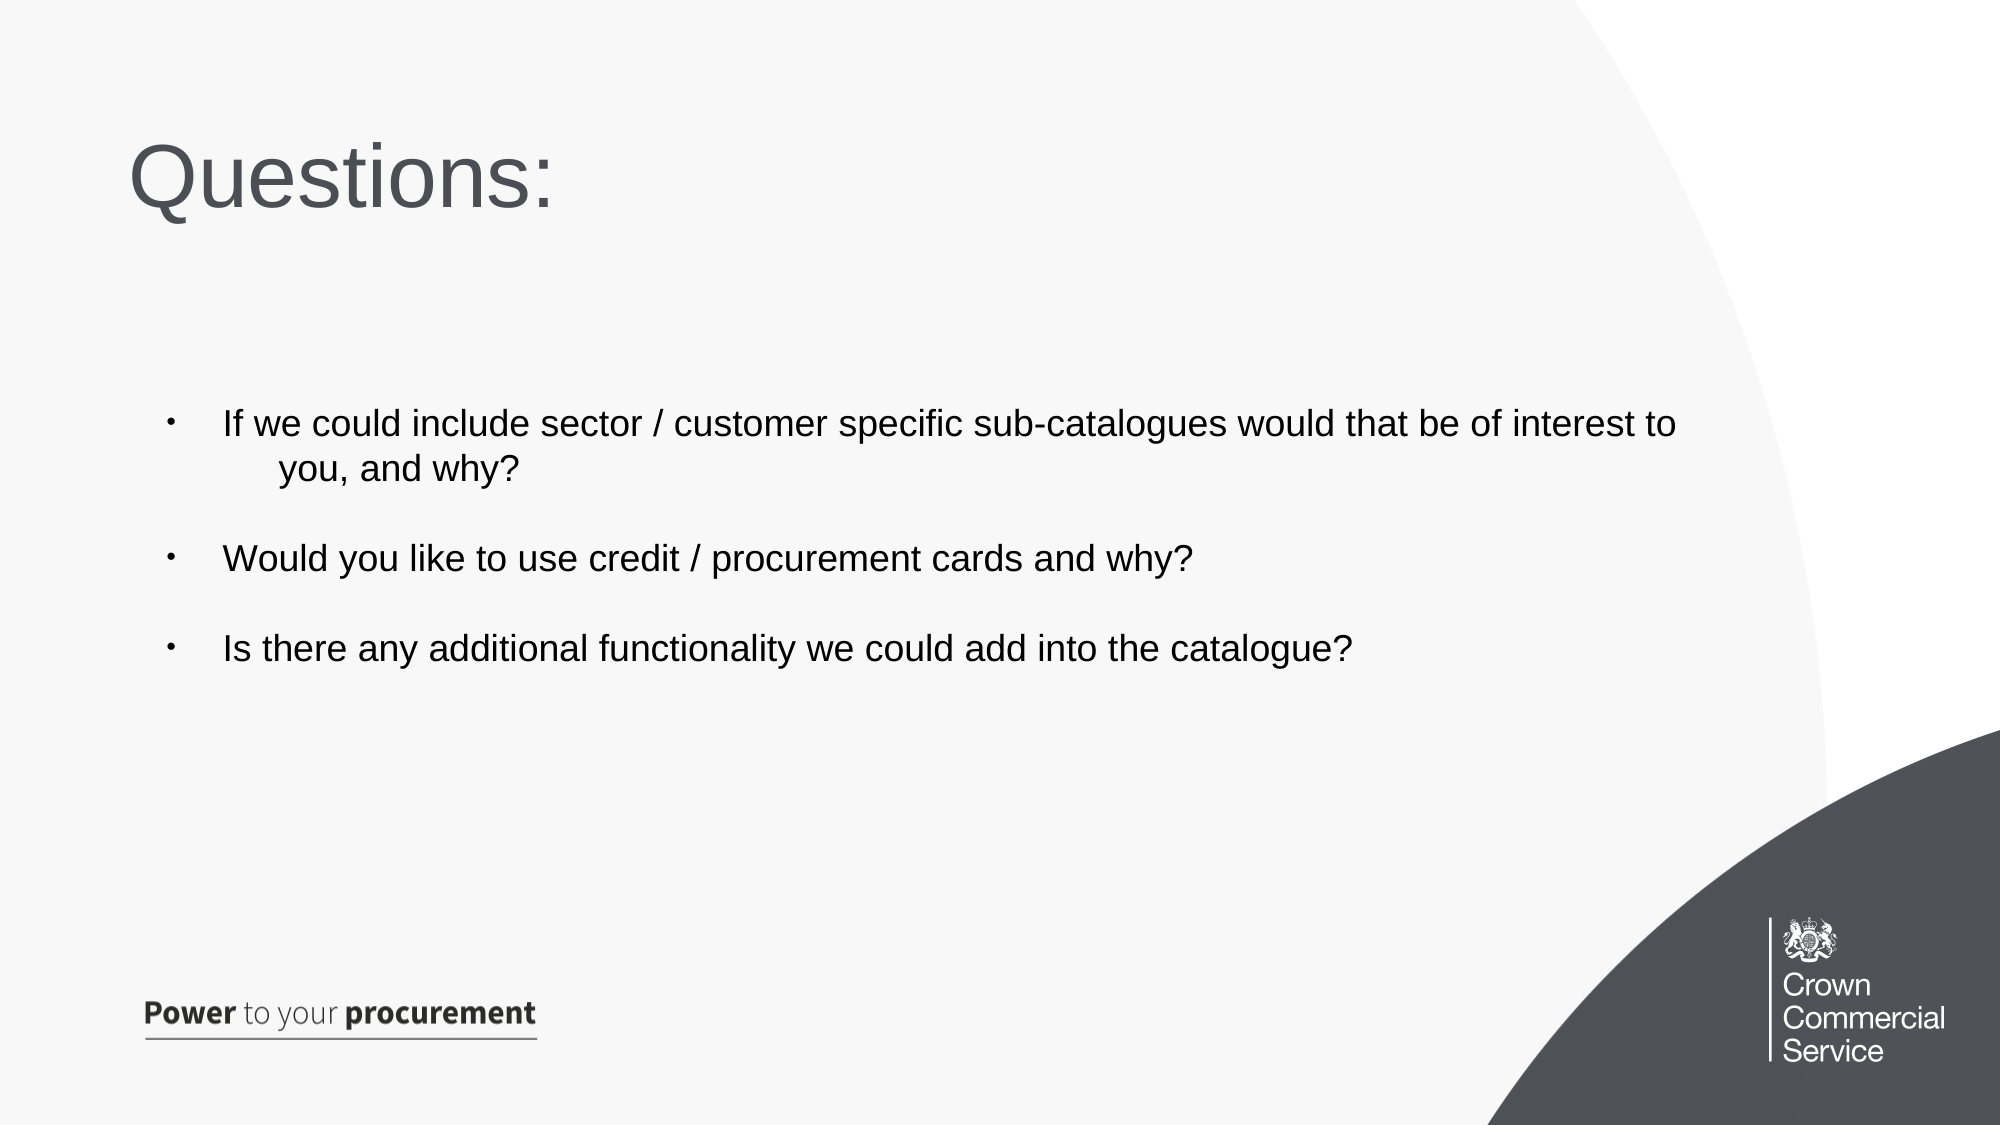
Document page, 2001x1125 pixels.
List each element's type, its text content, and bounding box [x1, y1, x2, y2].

subtitle If we could include sector / customer specific sub-catalogues would that be of interest to you, and why? Would you like to use credit / procurement cards and why? Is there any additional functionality we could add into the catalogue? [128, 308, 1726, 950]
title Questions: [128, 118, 1922, 257]
